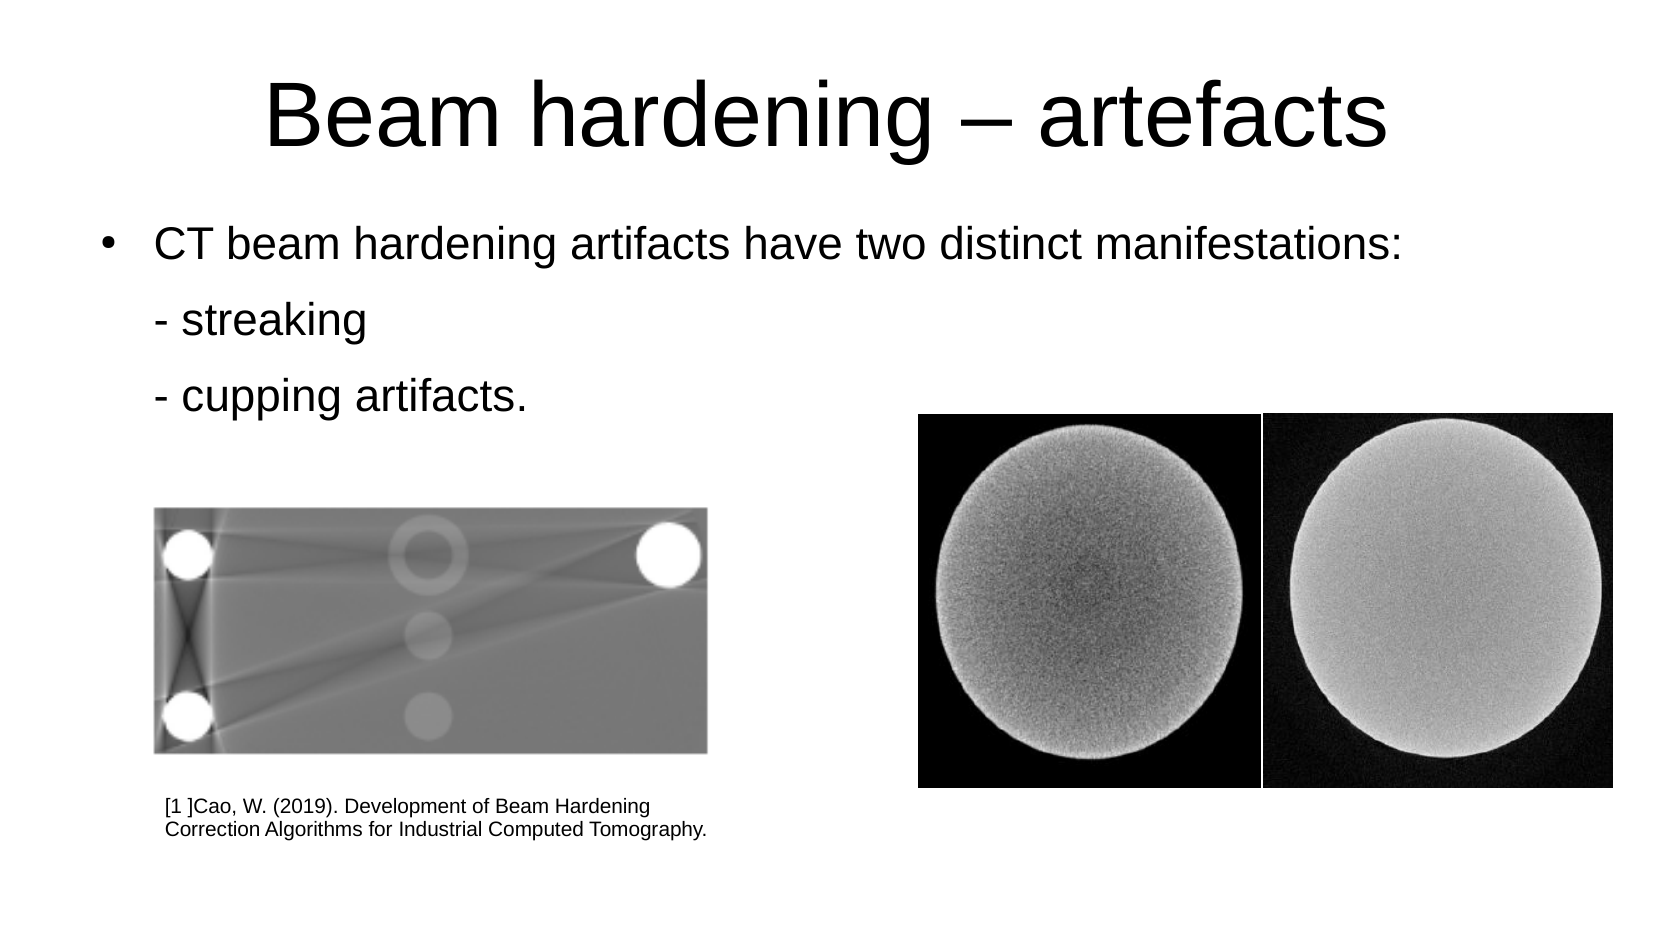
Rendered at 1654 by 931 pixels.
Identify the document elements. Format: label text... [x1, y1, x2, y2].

picture [917, 412, 1613, 788]
picture [145, 506, 713, 758]
text_box [1 ]Cao, W. (2019). Development of Beam Hardening Correction Algorithms for Industrial Computed Tomography. [150, 787, 751, 901]
list CT beam hardening artifacts have two distinct manifestations: - streaking - cupping artifacts. [82, 217, 1571, 758]
title Beam hardening – artefacts [82, 37, 1571, 193]
